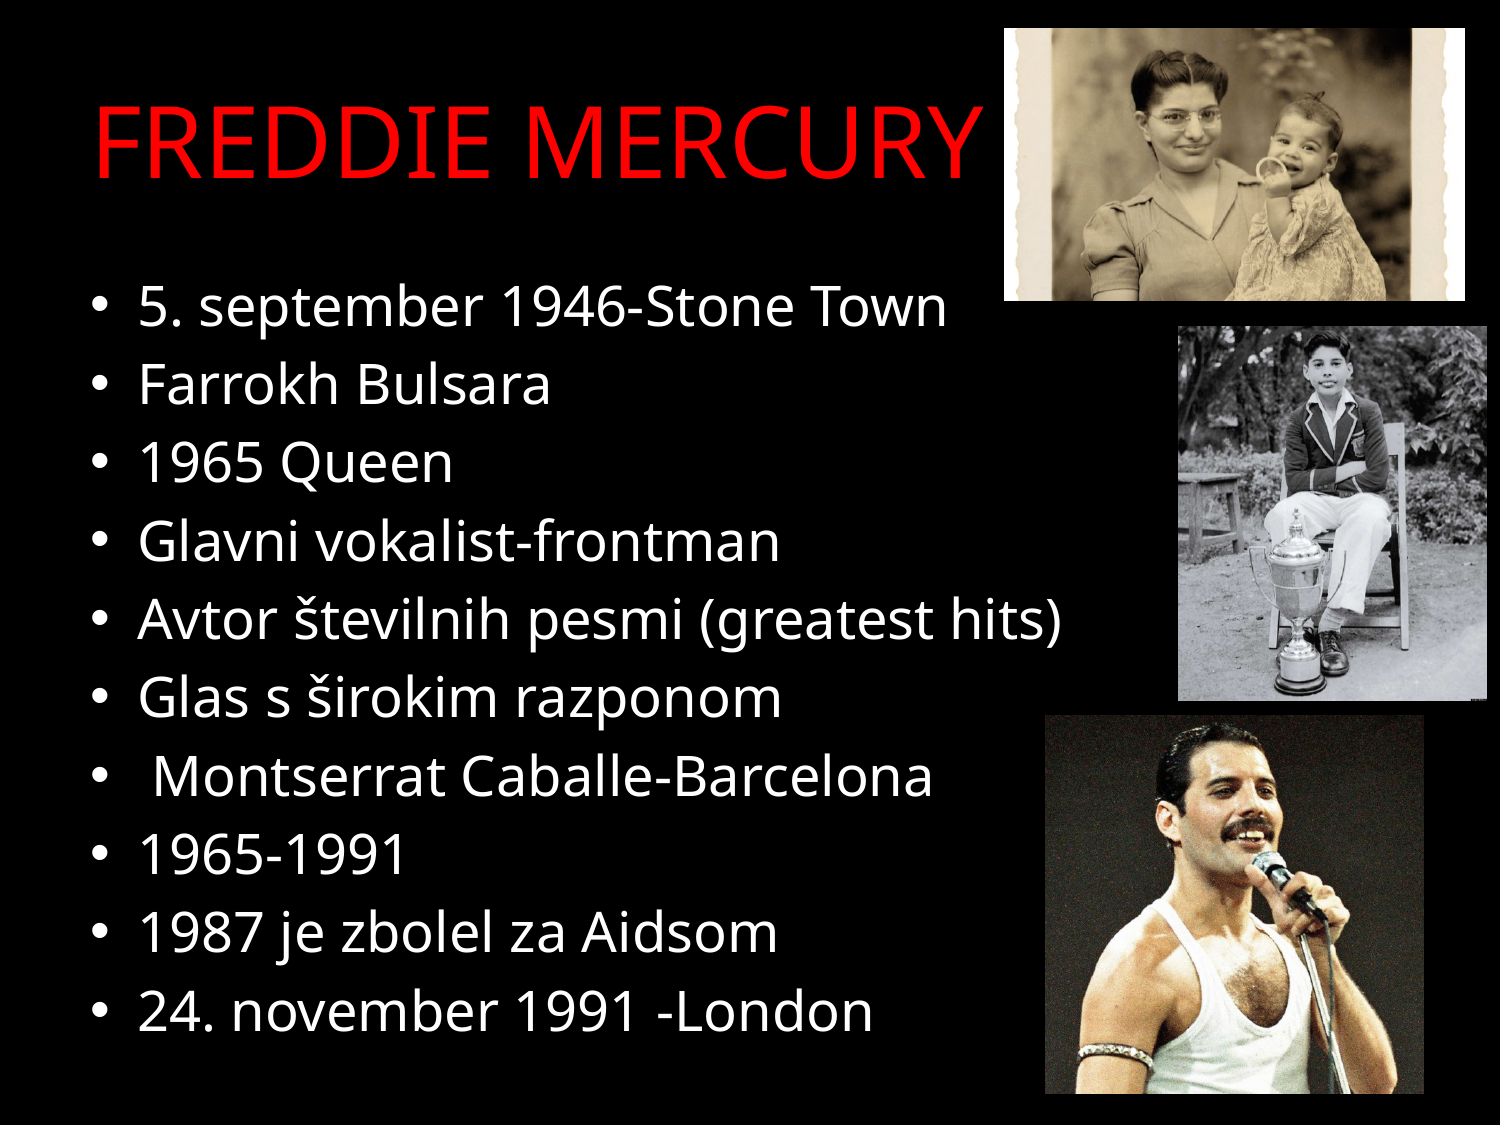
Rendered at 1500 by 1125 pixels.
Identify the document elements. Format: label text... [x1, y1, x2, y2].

title FREDDIE MERCURY [75, 45, 1004, 233]
picture [1004, 28, 1465, 301]
picture [1178, 326, 1487, 701]
list 5. september 1946-Stone Town Farrokh Bulsara 1965 Queen Glavni vokalist-frontman Avtor številnih pesmi (greatest hits) Glas s širokim razponom Montserrat Caballe-Barcelona 1965-1991 1987 je zbolel za Aidsom 24. november 1991 -London [75, 262, 1425, 1059]
picture [1045, 715, 1424, 1094]
